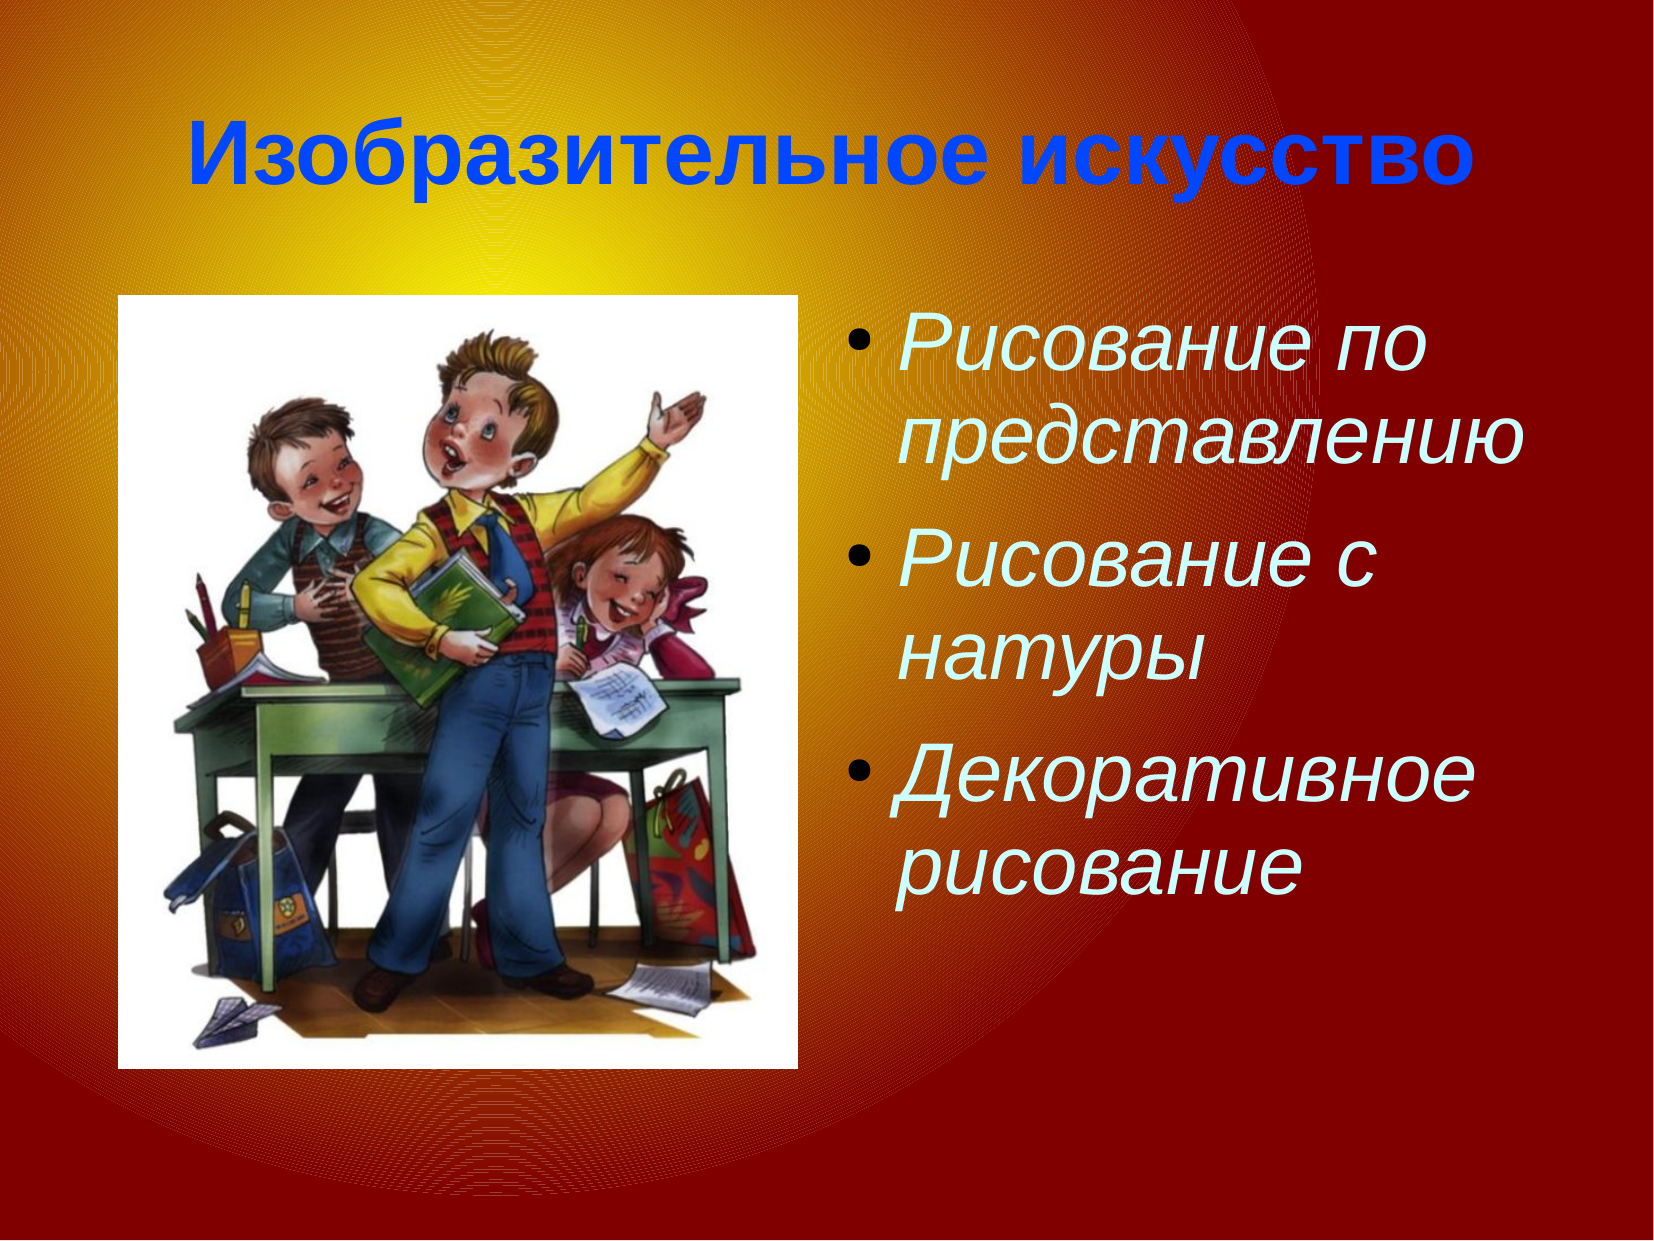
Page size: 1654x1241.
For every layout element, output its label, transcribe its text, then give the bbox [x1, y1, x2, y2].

title Изобразительное искусство [82, 56, 1571, 250]
list Рисование по представлению Рисование с натуры Декоративное рисование [826, 295, 1553, 1100]
picture [118, 295, 798, 1069]
